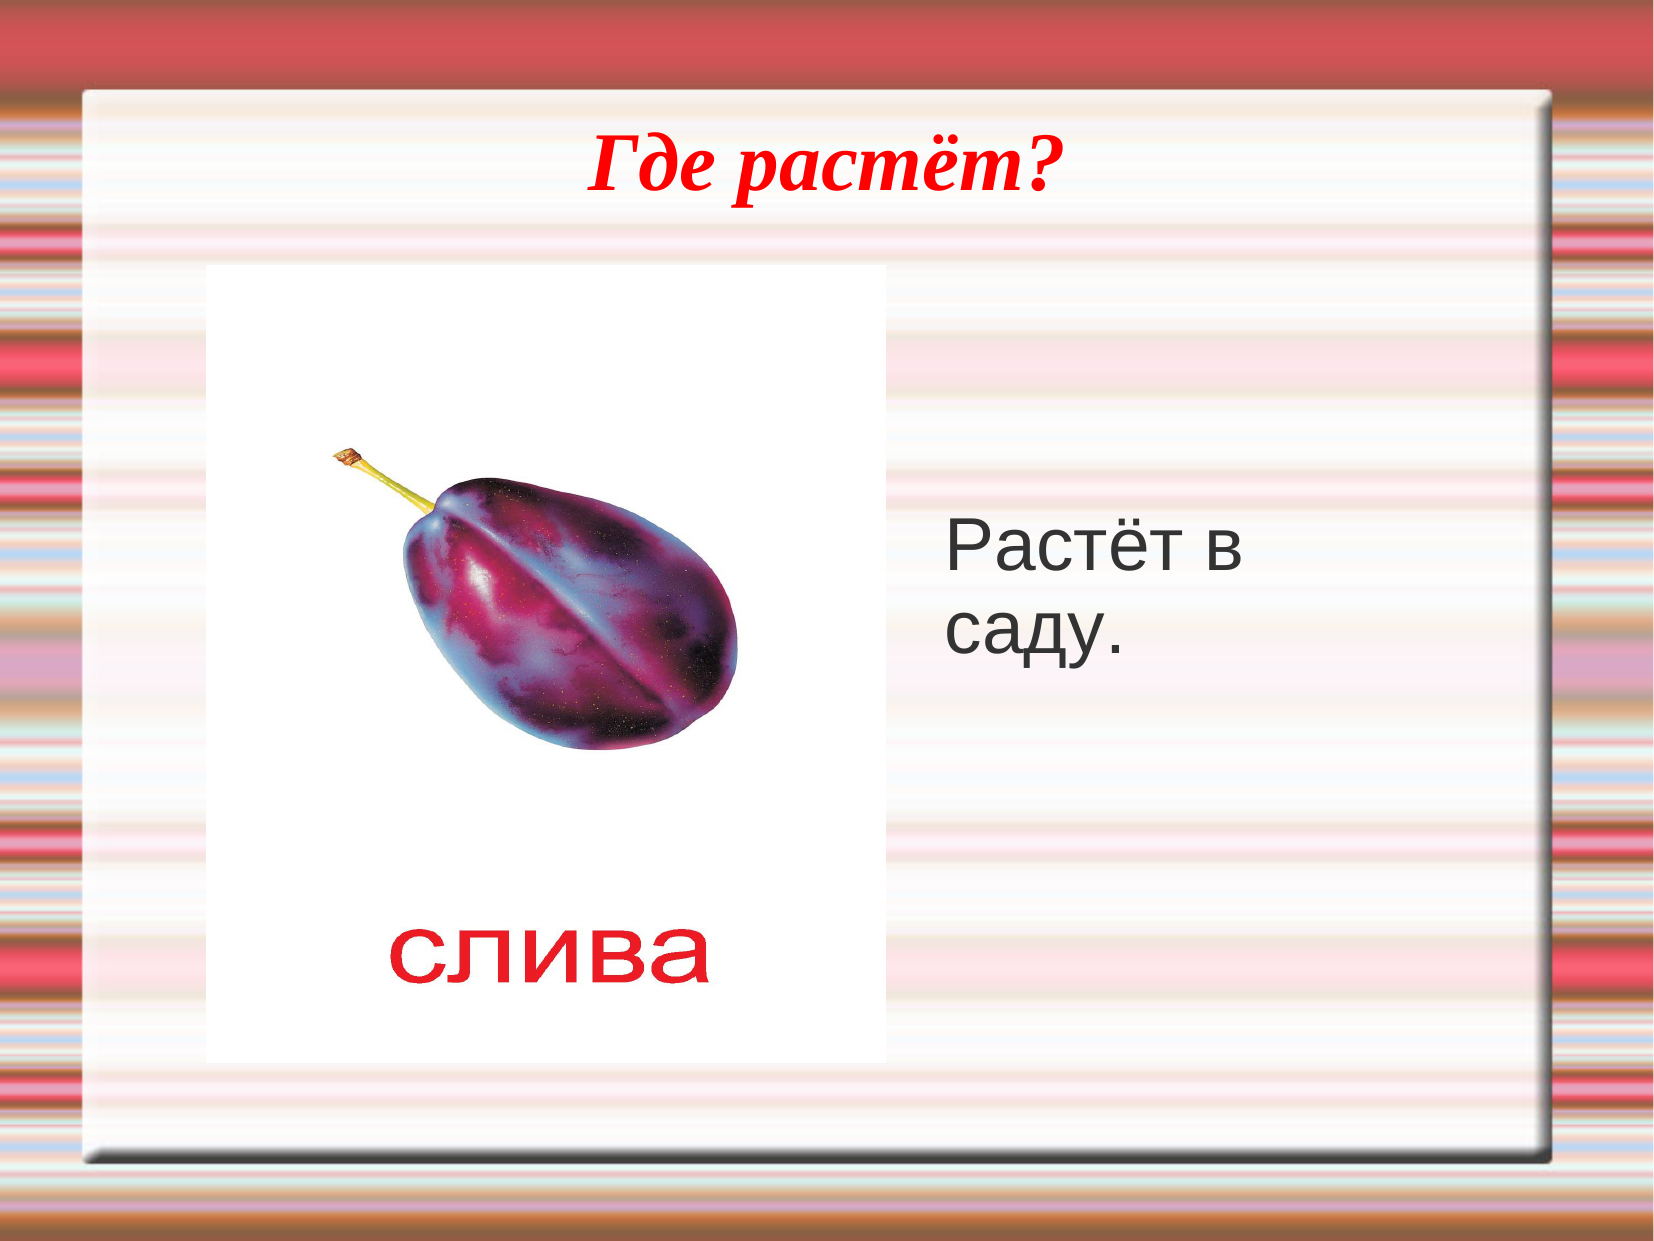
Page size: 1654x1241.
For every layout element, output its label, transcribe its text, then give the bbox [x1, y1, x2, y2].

picture [0, 0, 1654, 1241]
title Где растёт? [121, 88, 1534, 237]
list Растёт в саду. [944, 501, 1418, 827]
